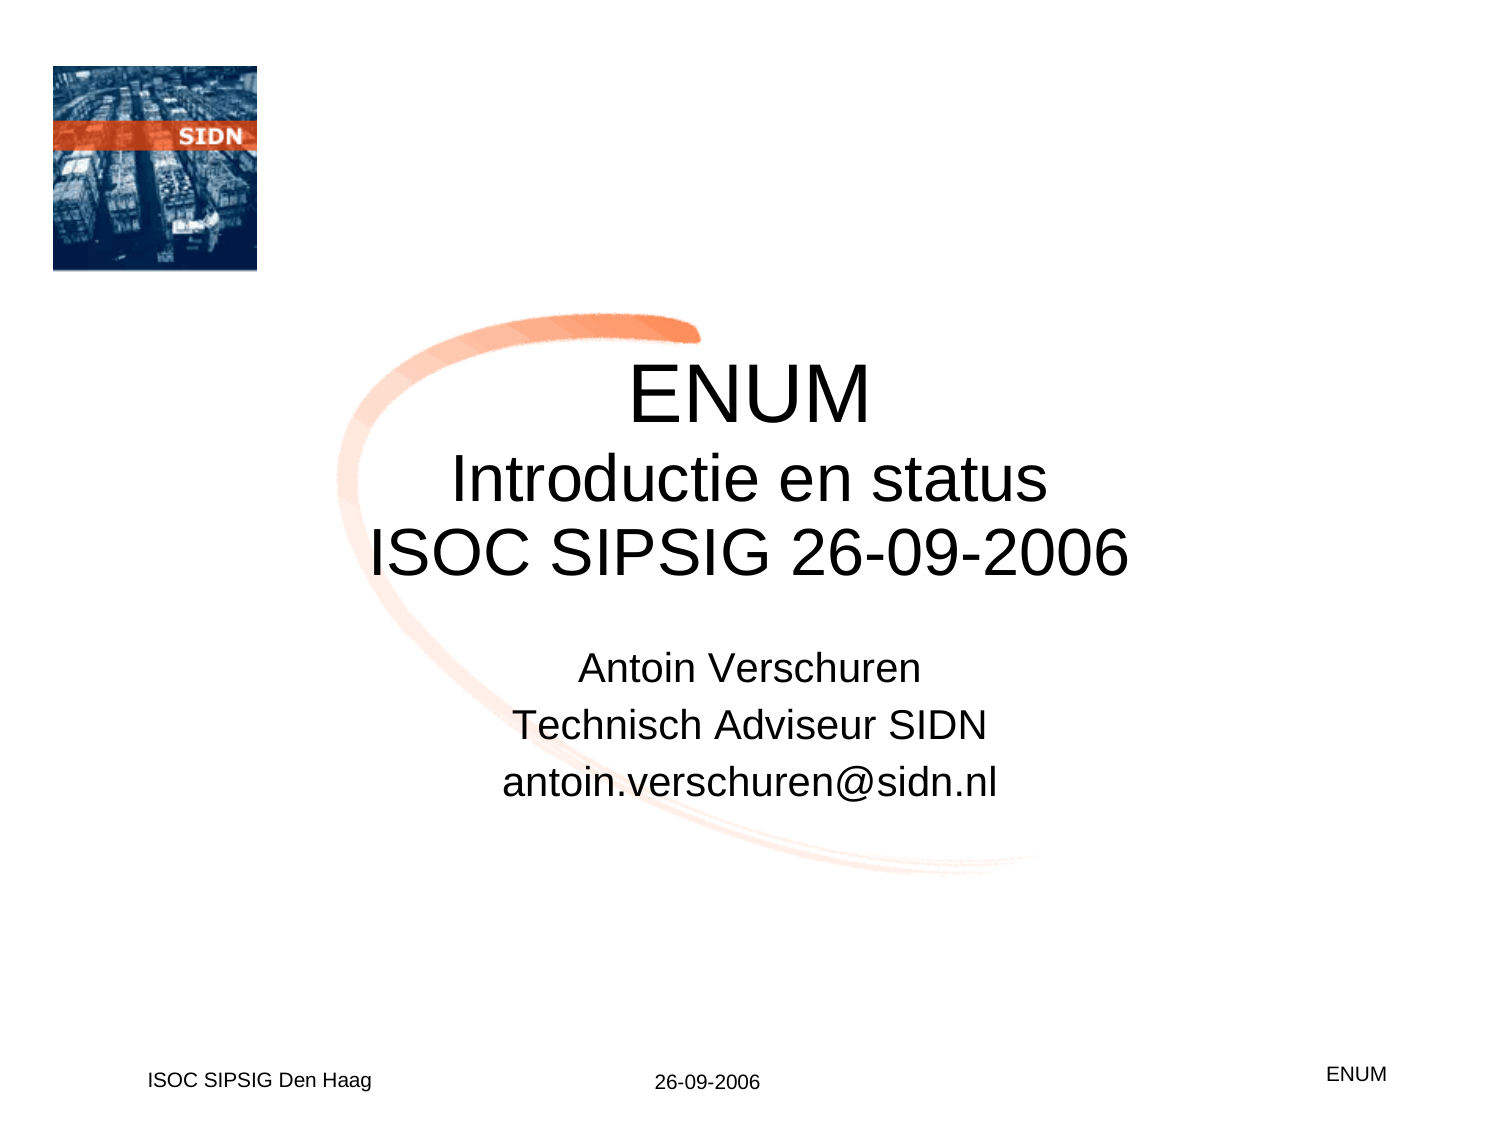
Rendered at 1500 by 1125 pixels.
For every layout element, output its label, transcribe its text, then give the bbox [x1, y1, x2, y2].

subtitle Antoin Verschuren Technisch Adviseur SIDN antoin.verschuren@sidn.nl [225, 637, 1276, 926]
picture [112, 607, 1371, 1120]
picture [53, 0, 1371, 331]
title ENUM Introductie en status ISOC SIPSIG 26-09-2006 [112, 331, 1388, 607]
